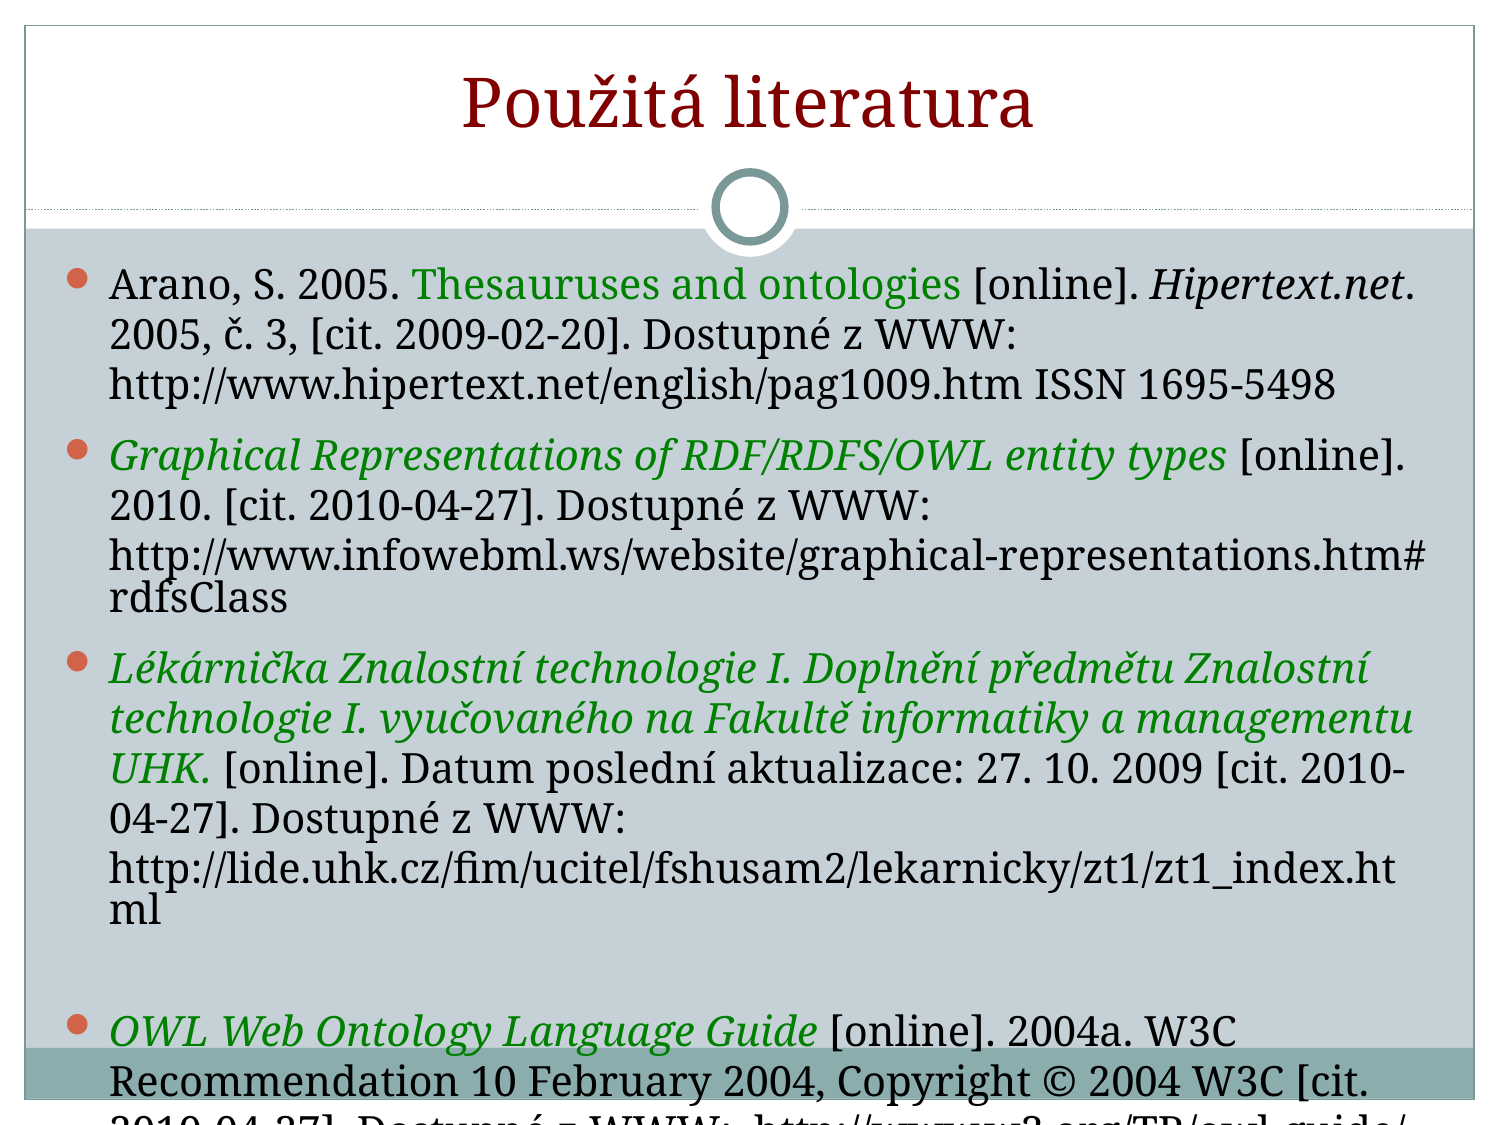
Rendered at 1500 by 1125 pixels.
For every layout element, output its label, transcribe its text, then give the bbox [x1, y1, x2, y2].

list Arano, S. 2005. Thesauruses and ontologies [online]. Hipertext.net. 2005, č. 3, [cit. 2009-02-20]. Dostupné z WWW: http://www.hipertext.net/english/pag1009.htm ISSN 1695-5498 Graphical Representations of RDF/RDFS/OWL entity types [online]. 2010. [cit. 2010-04-27]. Dostupné z WWW: http://www.infowebml.ws/website/graphical-representations.htm#rdfsClass Lékárnička Znalostní technologie I. Doplnění předmětu Znalostní technologie I. vyučovaného na Fakultě informatiky a managementu UHK. [online]. Datum poslední aktualizace: 27. 10. 2009 [cit. 2010-04-27]. Dostupné z WWW: http://lide.uhk.cz/fim/ucitel/fshusam2/lekarnicky/zt1/zt1_index.html OWL Web Ontology Language Guide [online]. 2004a. W3C Recommendation 10 February 2004, Copyright © 2004 W3C [cit. 2010-04-27]. Dostupné z WWW: http://www.w3.org/TR/owl-guide/ [49, 249, 1450, 1072]
title Použitá literatura [49, 37, 1450, 163]
